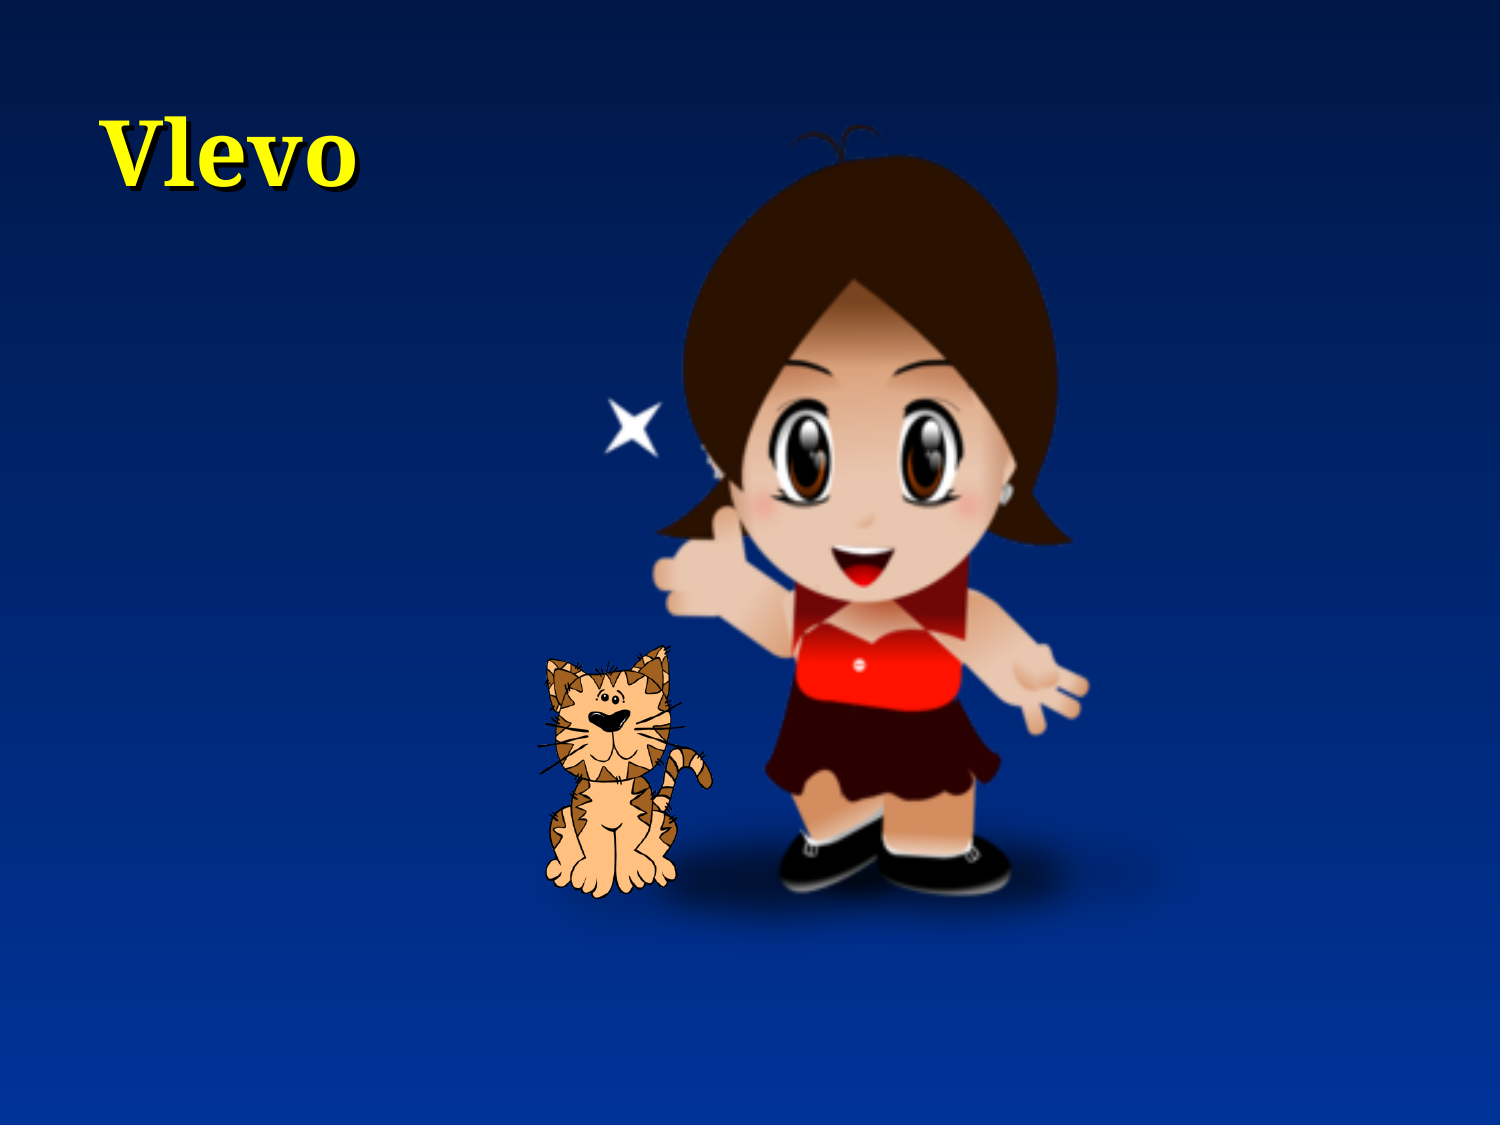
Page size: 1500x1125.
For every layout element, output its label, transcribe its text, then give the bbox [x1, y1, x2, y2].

title Vlevo [75, 66, 384, 233]
picture [525, 125, 1211, 965]
